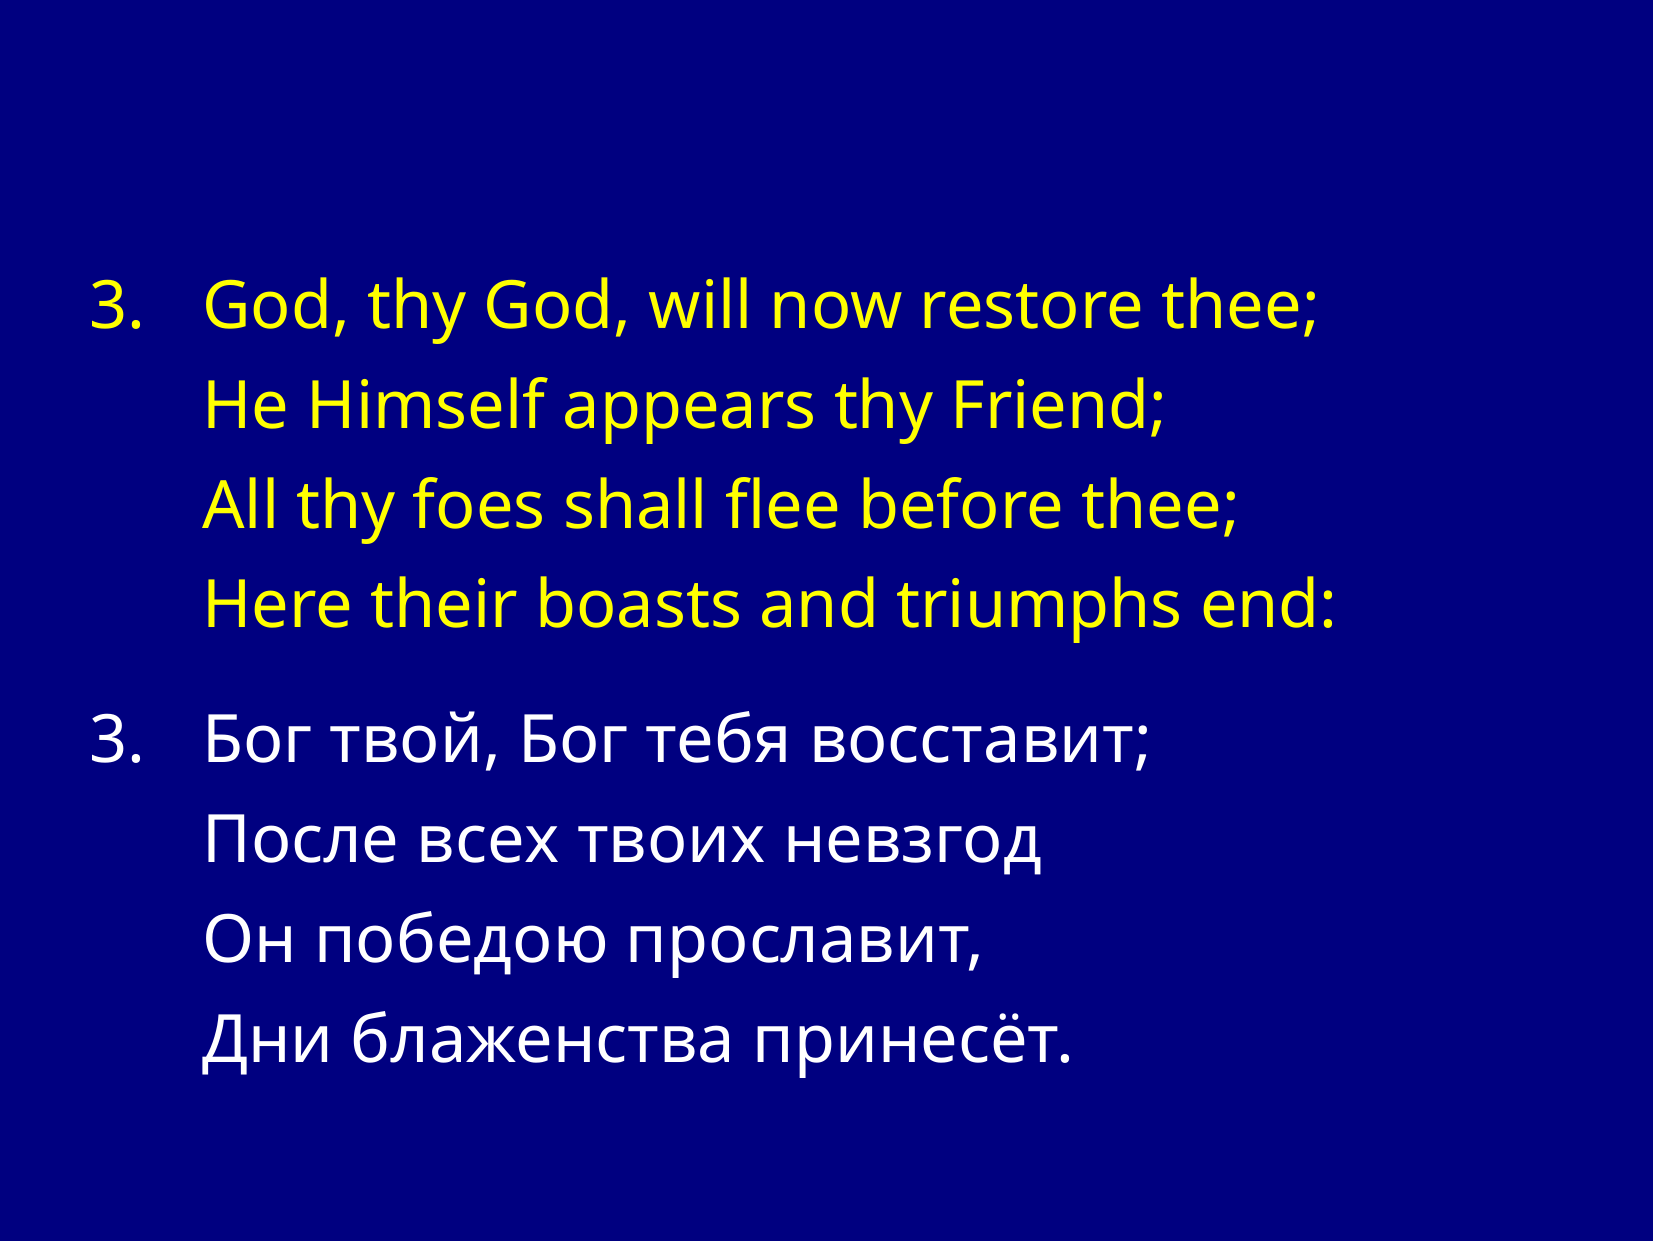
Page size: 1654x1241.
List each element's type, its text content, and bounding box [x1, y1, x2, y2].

text_box 3. Бог твой, Бог тебя восставит; После всех твоих невзгод Он победою прославит, Дни блаженства принесёт. [75, 675, 1576, 1163]
text_box 3. God, thy God, will now restore thee; He Himself appears thy Friend; All thy foes shall flee before thee; Here their boasts and triumphs end: [75, 150, 1576, 638]
